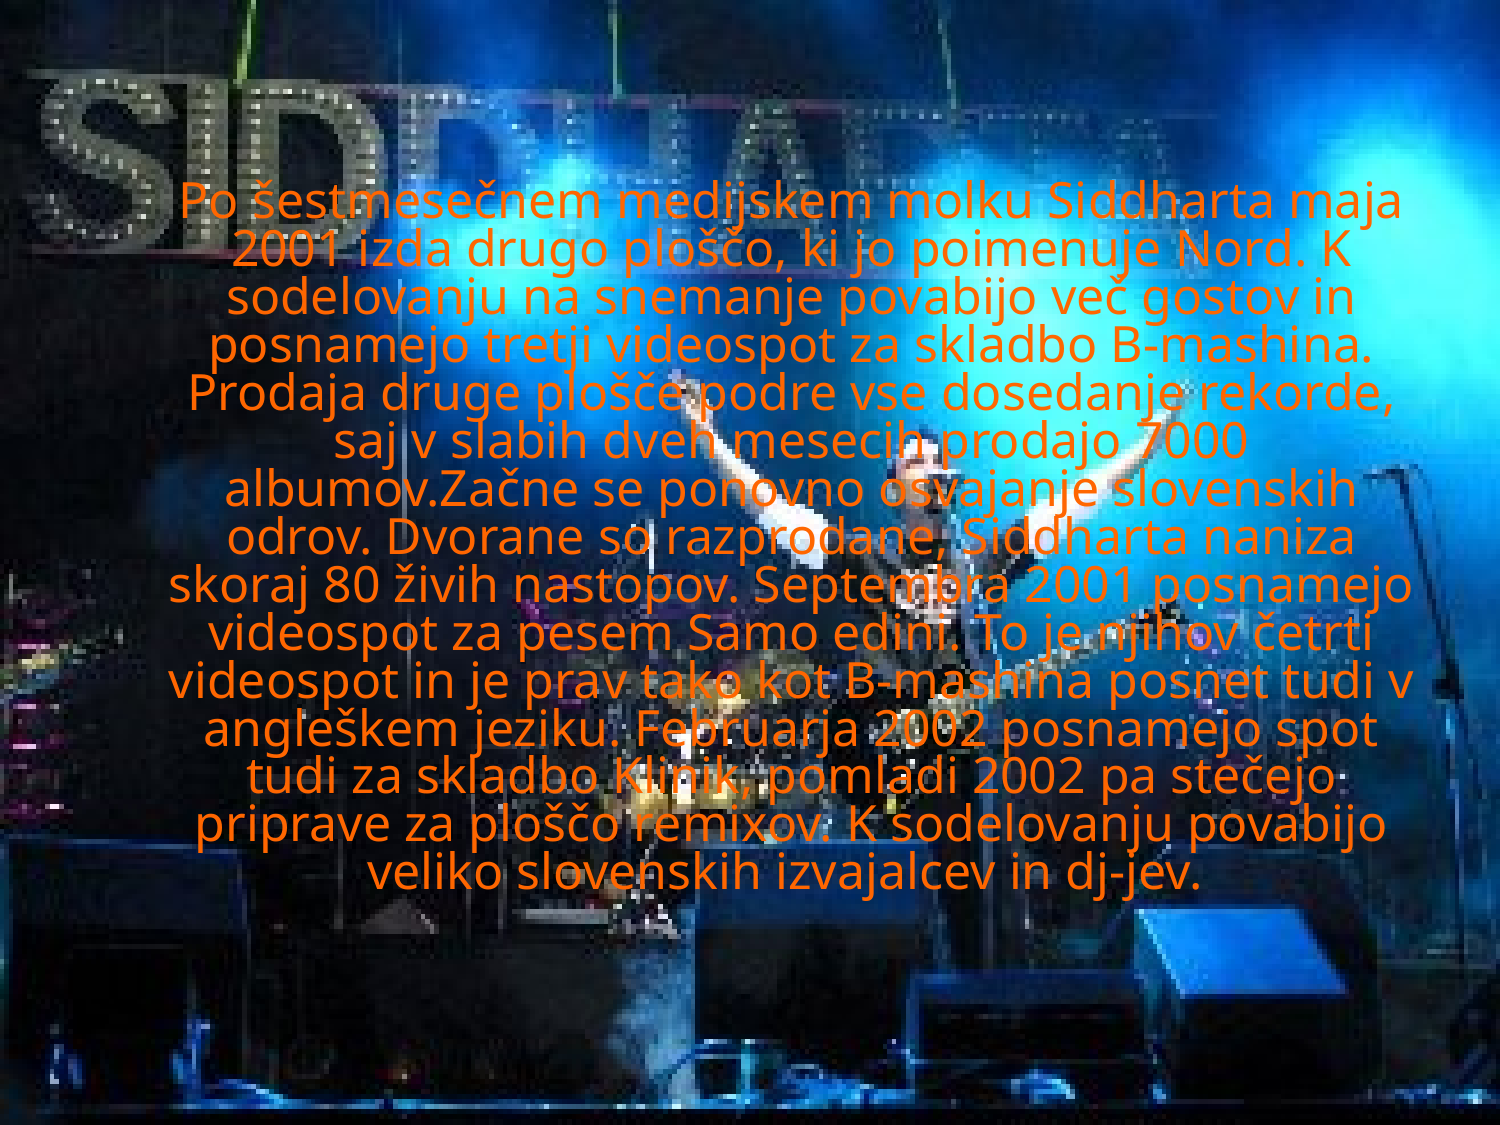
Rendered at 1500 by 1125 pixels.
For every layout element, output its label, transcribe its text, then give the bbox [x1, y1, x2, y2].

list Po šestmesečnem medijskem molku Siddharta maja 2001 izda drugo ploščo, ki jo poimenuje Nord. K sodelovanju na snemanje povabijo več gostov in posnamejo tretji videospot za skladbo B-mashina. Prodaja druge plošče podre vse dosedanje rekorde, saj v slabih dveh mesecih prodajo 7000 albumov.Začne se ponovno osvajanje slovenskih odrov. Dvorane so razprodane, Siddharta naniza skoraj 80 živih nastopov. Septembra 2001 posnamejo videospot za pesem Samo edini. To je njihov četrti videospot in je prav tako kot B-mashina posnet tudi v angleškem jeziku. Februarja 2002 posnamejo spot tudi za skladbo Klinik, pomladi 2002 pa stečejo priprave za ploščo remixov. K sodelovanju povabijo veliko slovenskih izvajalcev in dj-jev. [88, 172, 1439, 1071]
picture [0, 0, 1500, 1125]
